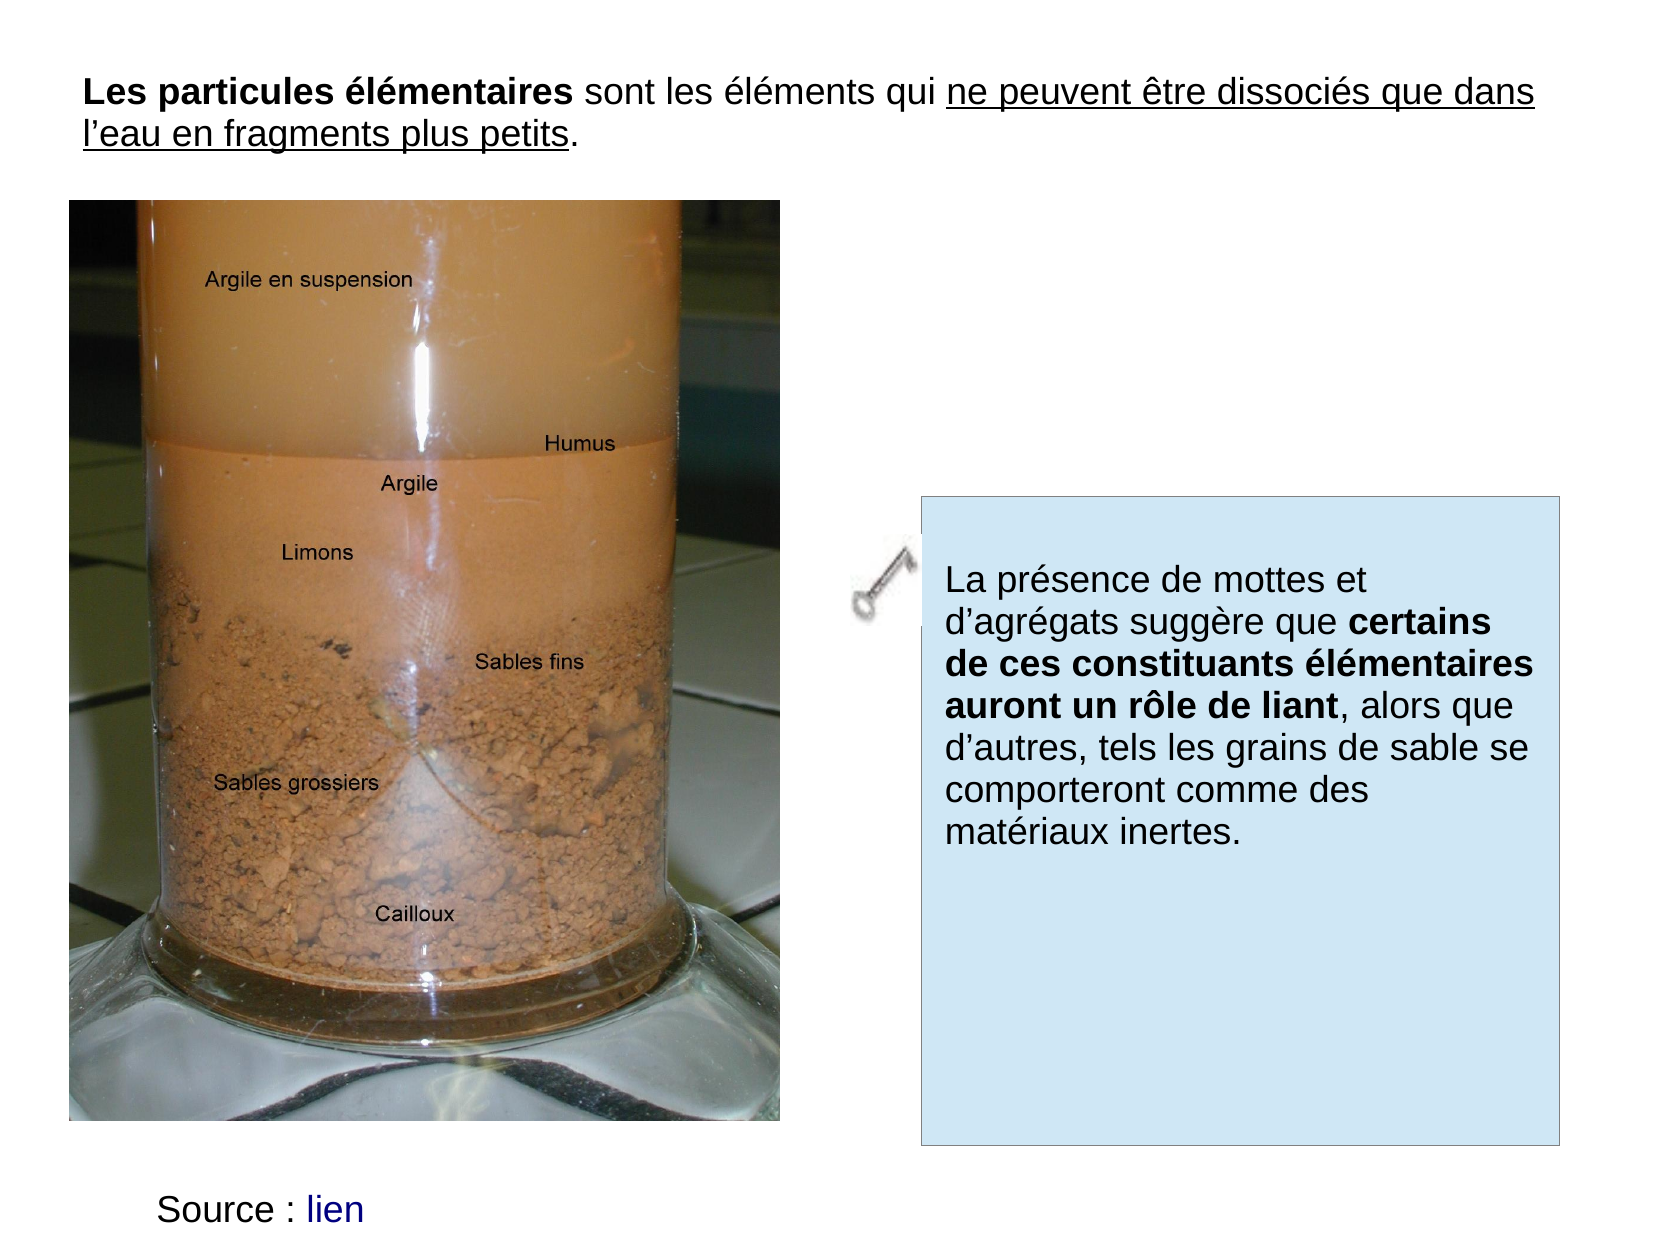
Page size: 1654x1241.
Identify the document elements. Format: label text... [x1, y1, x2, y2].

picture [69, 200, 780, 1121]
text_box [921, 496, 1560, 1146]
text_box Source : lien [141, 1181, 497, 1238]
picture [850, 534, 940, 626]
text_box La présence de mottes et d’agrégats suggère que certains de ces constituants élémentaires auront un rôle de liant, alors que d’autres, tels les grains de sable se comporteront comme des matériaux inertes. [944, 558, 1538, 1134]
list Les particules élémentaires sont les éléments qui ne peuvent être dissociés que dans l’eau en fragments plus petits. [82, 70, 1538, 1193]
